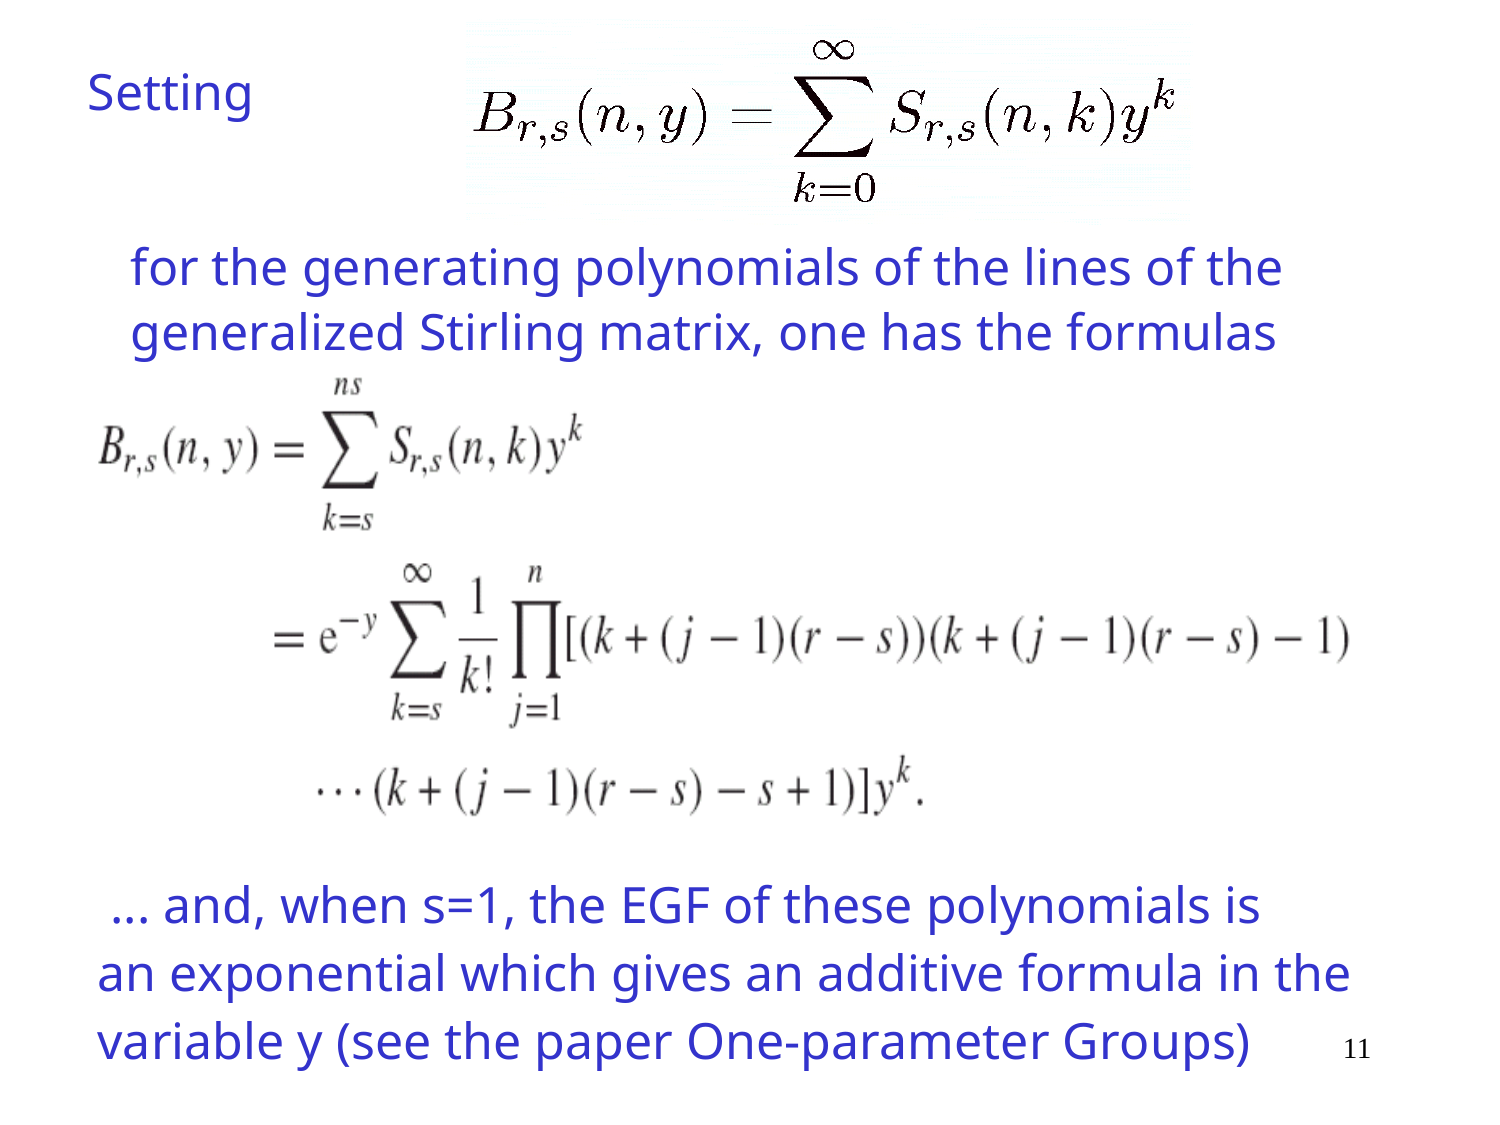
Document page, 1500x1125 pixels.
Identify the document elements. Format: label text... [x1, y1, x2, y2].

picture [17, 360, 1489, 833]
text_box for the generating polynomials of the lines of the generalized Stirling matrix, one has the formulas [116, 226, 1396, 360]
text_box Setting [72, 51, 366, 127]
picture [466, 19, 1193, 225]
text_box ... and, when s=1, the EGF of these polynomials is an exponential which gives an additive formula in the variable y (see the paper One-parameter Groups) [82, 862, 1461, 1058]
